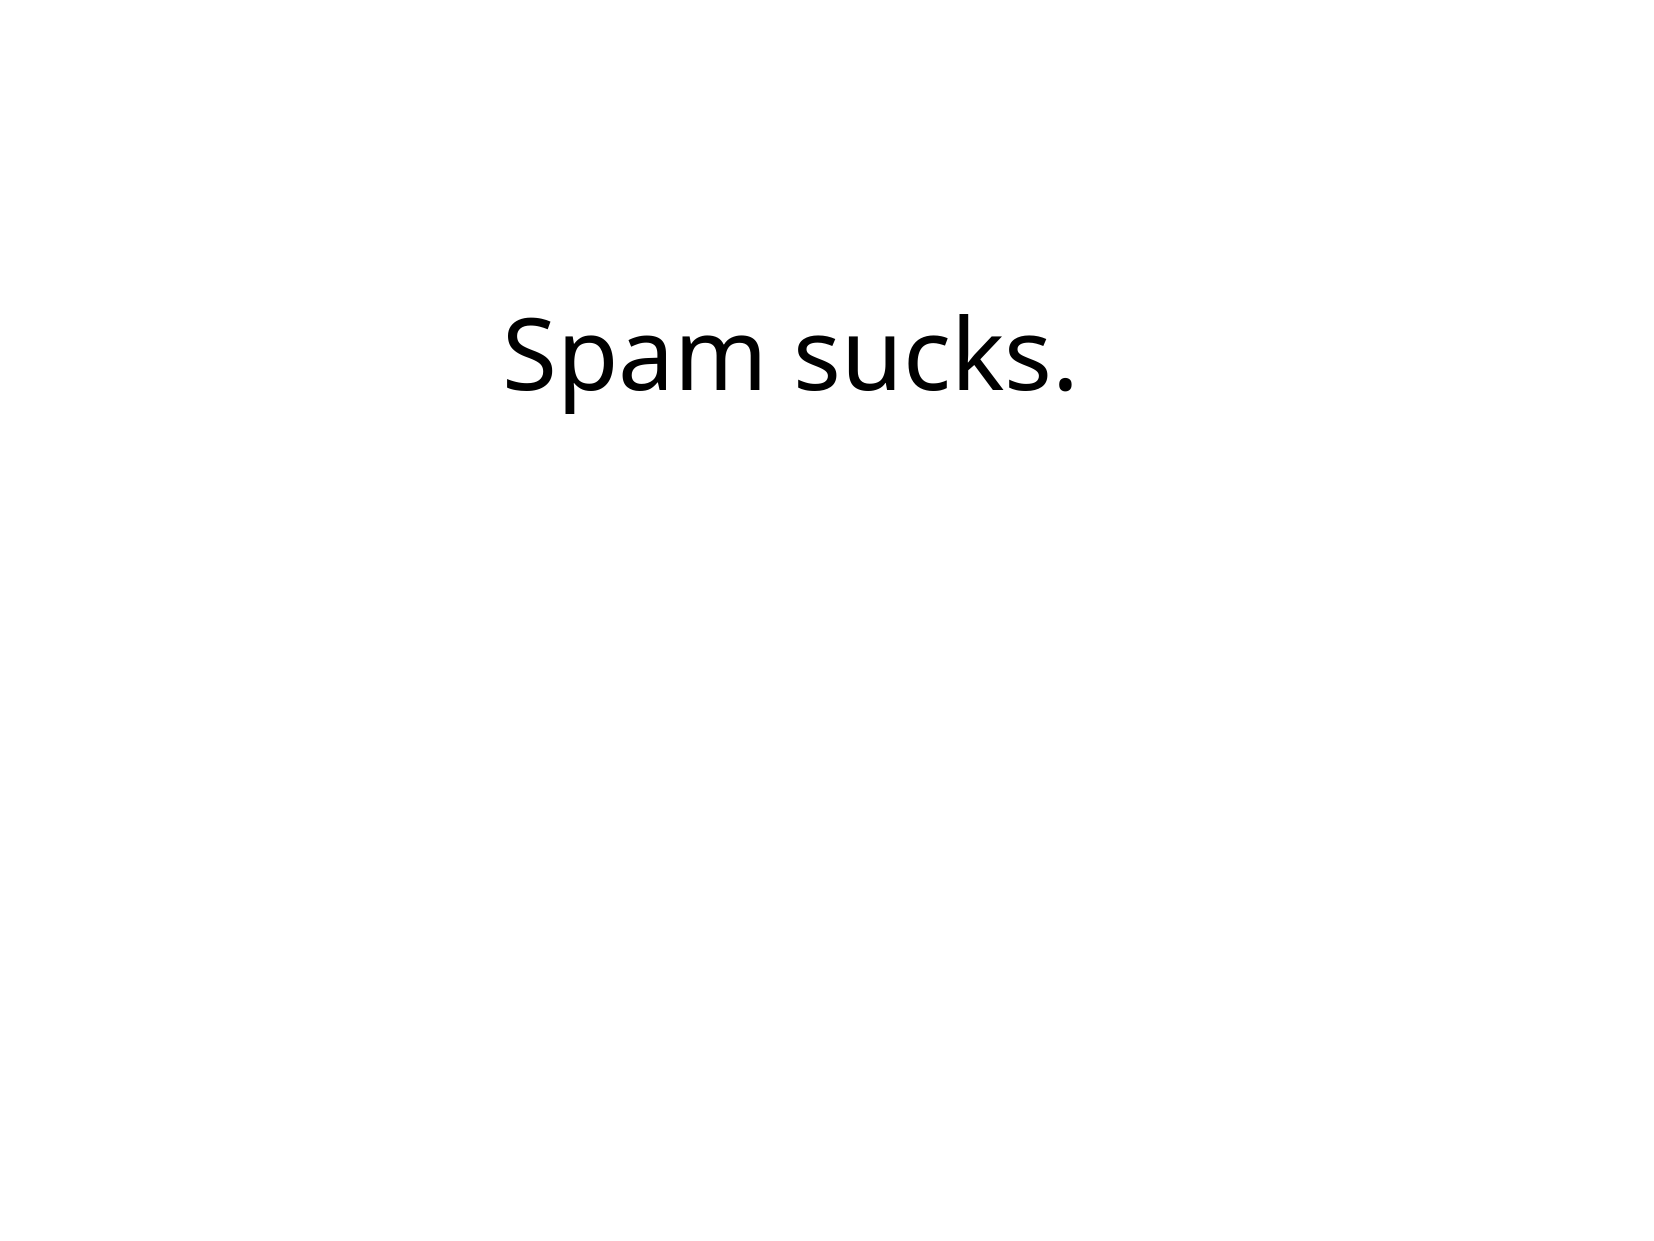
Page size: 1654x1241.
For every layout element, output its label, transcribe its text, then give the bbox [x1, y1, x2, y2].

text_box Spam sucks. [487, 275, 1148, 413]
